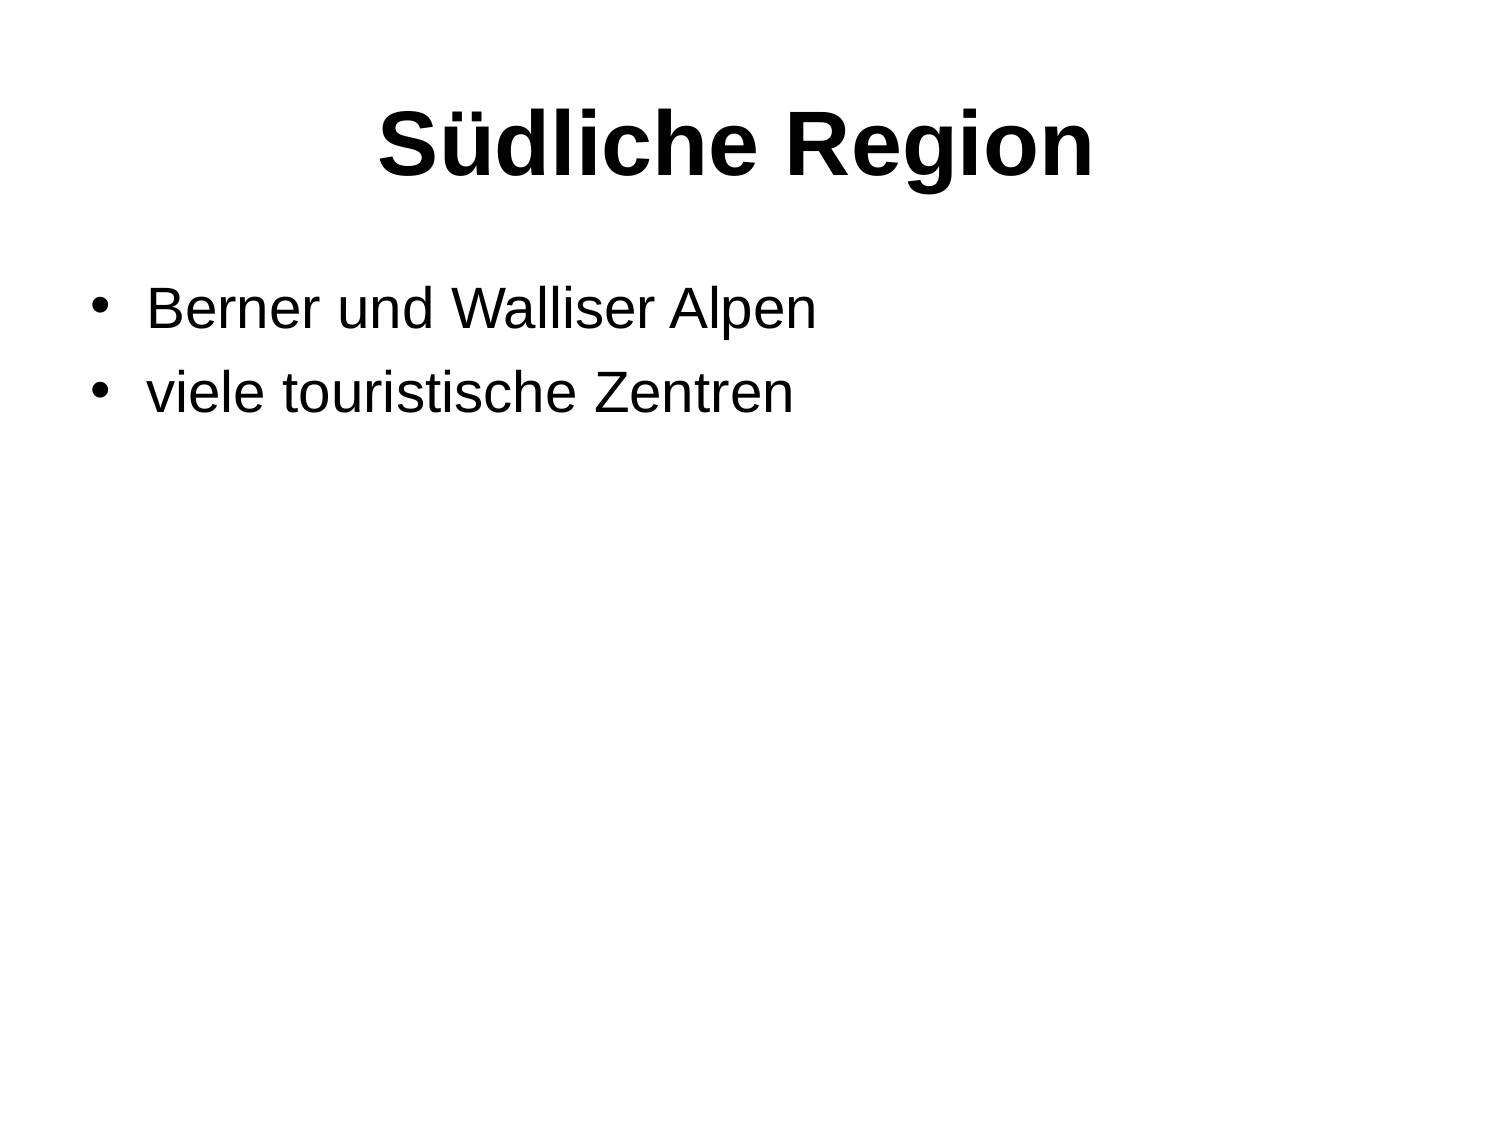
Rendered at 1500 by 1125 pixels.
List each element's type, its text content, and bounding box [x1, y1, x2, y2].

title Südliche Region [75, 45, 1426, 233]
list Berner und Walliser Alpen viele touristische Zentren [75, 262, 1426, 1006]
